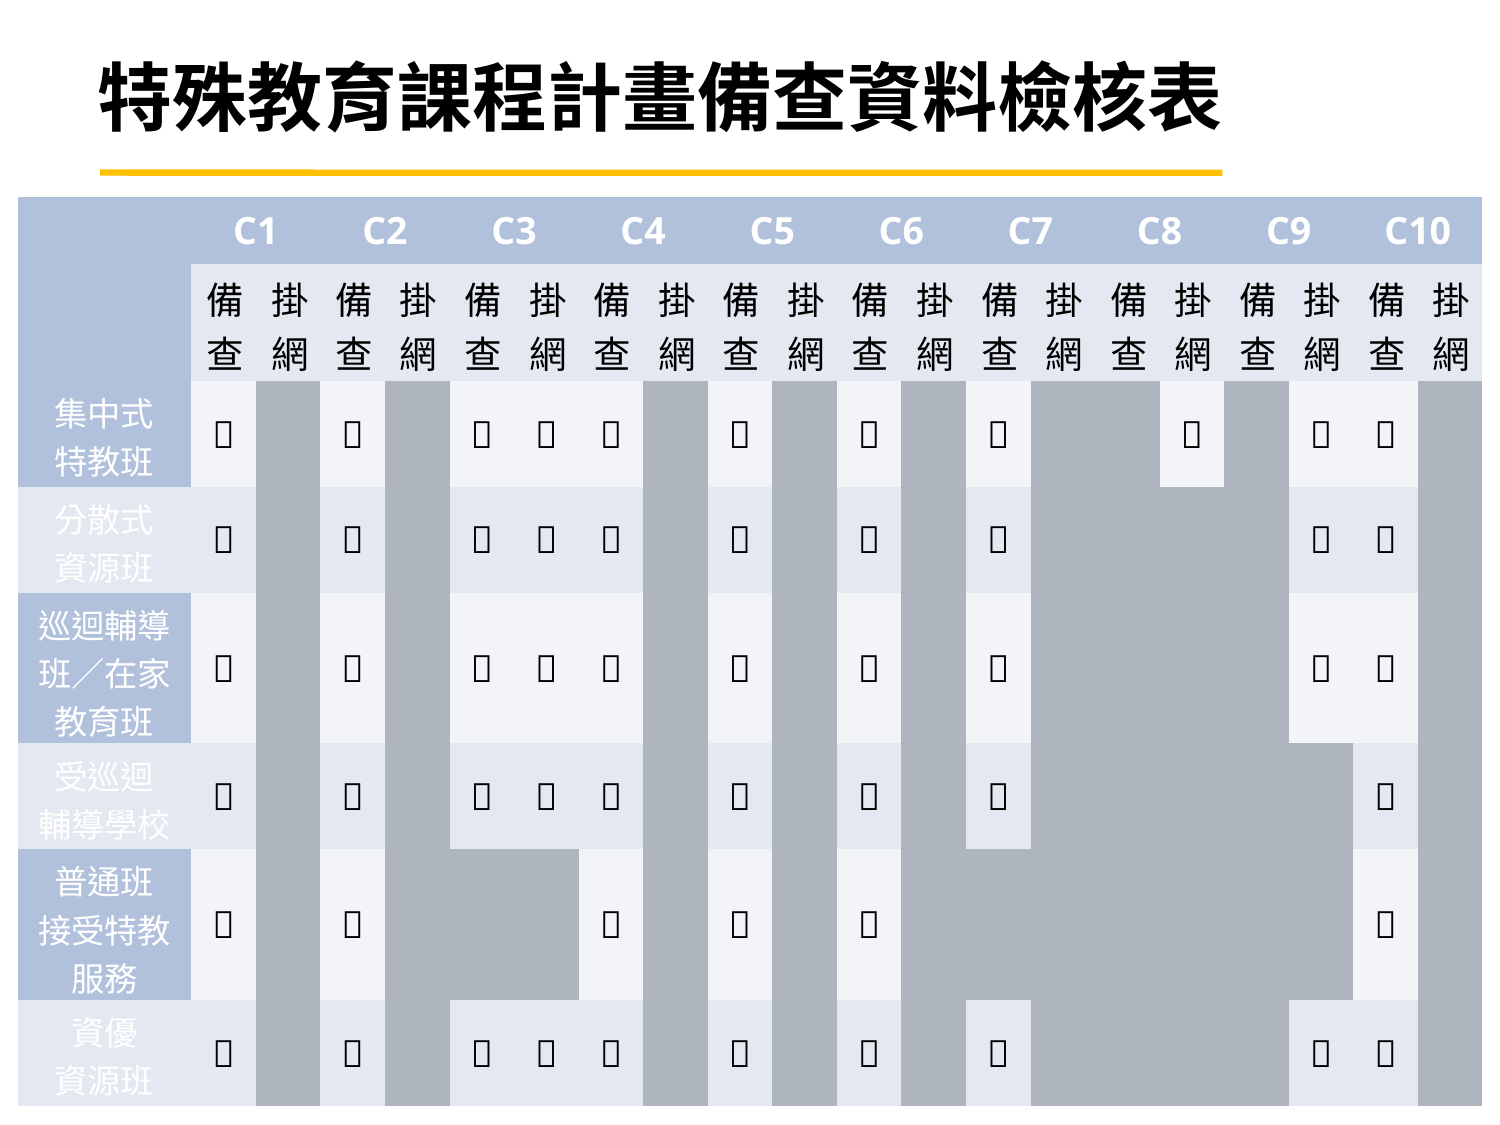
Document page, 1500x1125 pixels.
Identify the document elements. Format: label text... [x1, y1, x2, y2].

table_cell  [837, 593, 901, 743]
table_cell  [191, 487, 256, 593]
table_cell  [320, 593, 385, 743]
table_cell [1031, 849, 1095, 1000]
table_cell [1224, 849, 1289, 1000]
table_cell  [1353, 849, 1418, 1000]
table_cell  [966, 743, 1031, 849]
table_cell  [191, 593, 256, 743]
table_cell [385, 381, 450, 487]
table_cell [1160, 743, 1224, 849]
table_header C2 [320, 197, 450, 264]
table_cell [1418, 1000, 1482, 1106]
table_cell 備查 [837, 264, 901, 381]
table_cell  [708, 487, 772, 593]
table_cell [1418, 381, 1482, 487]
table_cell [385, 743, 450, 849]
table_cell  [191, 743, 256, 849]
table_cell 掛網 [256, 264, 320, 381]
table_cell [256, 487, 320, 593]
table_cell [643, 593, 708, 743]
table_cell [1160, 849, 1224, 1000]
table_cell  [708, 381, 772, 487]
table_cell  [837, 1000, 901, 1106]
table_cell [643, 849, 708, 1000]
table_cell [1224, 487, 1289, 593]
table_header C8 [1095, 197, 1224, 264]
table_cell 掛網 [1418, 264, 1482, 381]
table_cell [643, 743, 708, 849]
table_cell [514, 849, 579, 1000]
table_cell  [837, 381, 901, 487]
table_cell  [1353, 487, 1418, 593]
table_cell 分散式 資源班 [18, 487, 191, 593]
table_cell  [708, 849, 772, 1000]
table_cell [1289, 849, 1353, 1000]
table_cell [772, 381, 837, 487]
table_cell [772, 487, 837, 593]
table_cell 備查 [579, 264, 643, 381]
table_cell  [837, 849, 901, 1000]
table_cell  [320, 1000, 385, 1106]
table_cell [1418, 743, 1482, 849]
table_cell [1224, 381, 1289, 487]
table_header C4 [579, 197, 708, 264]
table_cell  [514, 1000, 579, 1106]
table_cell 備查 [450, 264, 514, 381]
table_cell  [1289, 1000, 1353, 1106]
table_cell  [450, 593, 514, 743]
table_cell  [579, 743, 643, 849]
table_cell  [1353, 743, 1418, 849]
table_cell  [1353, 593, 1418, 743]
table_cell [256, 743, 320, 849]
table_cell [1031, 1000, 1095, 1106]
table_cell 掛網 [1160, 264, 1224, 381]
table_cell [772, 593, 837, 743]
table_header C9 [1224, 197, 1353, 264]
table_cell [643, 487, 708, 593]
table_cell [1095, 1000, 1160, 1106]
table_cell 掛網 [643, 264, 708, 381]
table_cell [256, 593, 320, 743]
table_cell  [514, 593, 579, 743]
table_header C6 [837, 197, 966, 264]
table_cell [385, 1000, 450, 1106]
table_cell 掛網 [1031, 264, 1095, 381]
table_cell  [191, 849, 256, 1000]
table_cell [643, 381, 708, 487]
table_cell [901, 1000, 966, 1106]
table_cell  [579, 381, 643, 487]
table_cell [966, 849, 1031, 1000]
table_cell  [708, 1000, 772, 1106]
table_cell 集中式 特教班 [18, 381, 191, 487]
table_cell 掛網 [901, 264, 966, 381]
table_cell  [514, 381, 579, 487]
table_cell 普通班 接受特教服務 [18, 849, 191, 1000]
table_cell 備查 [966, 264, 1031, 381]
table_cell  [514, 487, 579, 593]
table_cell  [966, 593, 1031, 743]
table_cell 掛網 [1289, 264, 1353, 381]
table_cell  [966, 487, 1031, 593]
table_cell [1289, 743, 1353, 849]
table_cell [1418, 593, 1482, 743]
table_cell 備查 [1353, 264, 1418, 381]
table_cell [1095, 381, 1160, 487]
table_cell  [1289, 381, 1353, 487]
table_cell [1031, 743, 1095, 849]
table_cell  [1160, 381, 1224, 487]
table_header C5 [708, 197, 837, 264]
table_cell [1160, 593, 1224, 743]
table_cell 掛網 [385, 264, 450, 381]
table_cell  [450, 487, 514, 593]
table_cell [772, 1000, 837, 1106]
table_cell  [320, 849, 385, 1000]
table_cell [256, 381, 320, 487]
table_cell [1224, 1000, 1289, 1106]
table_cell 巡迴輔導班／在家教育班 [18, 593, 191, 743]
table_cell  [837, 487, 901, 593]
table_cell  [320, 381, 385, 487]
table_cell [1095, 593, 1160, 743]
table_cell 受巡迴 輔導學校 [18, 743, 191, 849]
table_cell [901, 743, 966, 849]
table_cell  [708, 593, 772, 743]
table_cell [1224, 743, 1289, 849]
table_cell [901, 381, 966, 487]
table_cell [1095, 487, 1160, 593]
table_cell  [320, 743, 385, 849]
table_header C3 [450, 197, 579, 264]
table_cell [1095, 849, 1160, 1000]
table_cell 掛網 [772, 264, 837, 381]
table_header [18, 197, 191, 381]
table_cell  [450, 743, 514, 849]
table_cell  [966, 381, 1031, 487]
table_cell [901, 487, 966, 593]
table_cell 備查 [708, 264, 772, 381]
table_cell  [1289, 487, 1353, 593]
table_cell 備查 [320, 264, 385, 381]
table_cell [1031, 593, 1095, 743]
table_cell [450, 849, 514, 1000]
table_cell  [514, 743, 579, 849]
table_cell [1160, 1000, 1224, 1106]
table_cell [901, 593, 966, 743]
table_cell  [320, 487, 385, 593]
text_box 特殊教育課程計畫備查資料檢核表 [82, 42, 1238, 148]
table_cell  [579, 849, 643, 1000]
table_cell [1418, 487, 1482, 593]
table_cell  [966, 1000, 1031, 1106]
table_cell [772, 849, 837, 1000]
table_cell  [579, 487, 643, 593]
table_cell  [450, 381, 514, 487]
table_cell  [191, 1000, 256, 1106]
table_cell [901, 849, 966, 1000]
table_cell  [1353, 381, 1418, 487]
table_cell 掛網 [514, 264, 579, 381]
table_cell  [579, 1000, 643, 1106]
table_cell [1031, 487, 1095, 593]
table_cell  [579, 593, 643, 743]
table_cell 備查 [1095, 264, 1160, 381]
table_cell [256, 1000, 320, 1106]
table_cell [385, 593, 450, 743]
table_cell [1031, 381, 1095, 487]
table_cell [643, 1000, 708, 1106]
table_cell  [1353, 1000, 1418, 1106]
table_cell 資優 資源班 [18, 1000, 191, 1106]
table_cell  [450, 1000, 514, 1106]
table_cell  [191, 381, 256, 487]
table_header C7 [966, 197, 1095, 264]
table_cell  [837, 743, 901, 849]
table_cell [1224, 593, 1289, 743]
table_cell [772, 743, 837, 849]
table_header C10 [1353, 197, 1482, 264]
table_cell [1418, 849, 1482, 1000]
table_cell [385, 487, 450, 593]
table_cell  [708, 743, 772, 849]
table_cell 備查 [191, 264, 256, 381]
table_cell [1095, 743, 1160, 849]
table_cell [256, 849, 320, 1000]
table_cell 備查 [1224, 264, 1289, 381]
table_header C1 [191, 197, 320, 264]
table_cell  [1289, 593, 1353, 743]
table_cell [385, 849, 450, 1000]
table_cell [1160, 487, 1224, 593]
